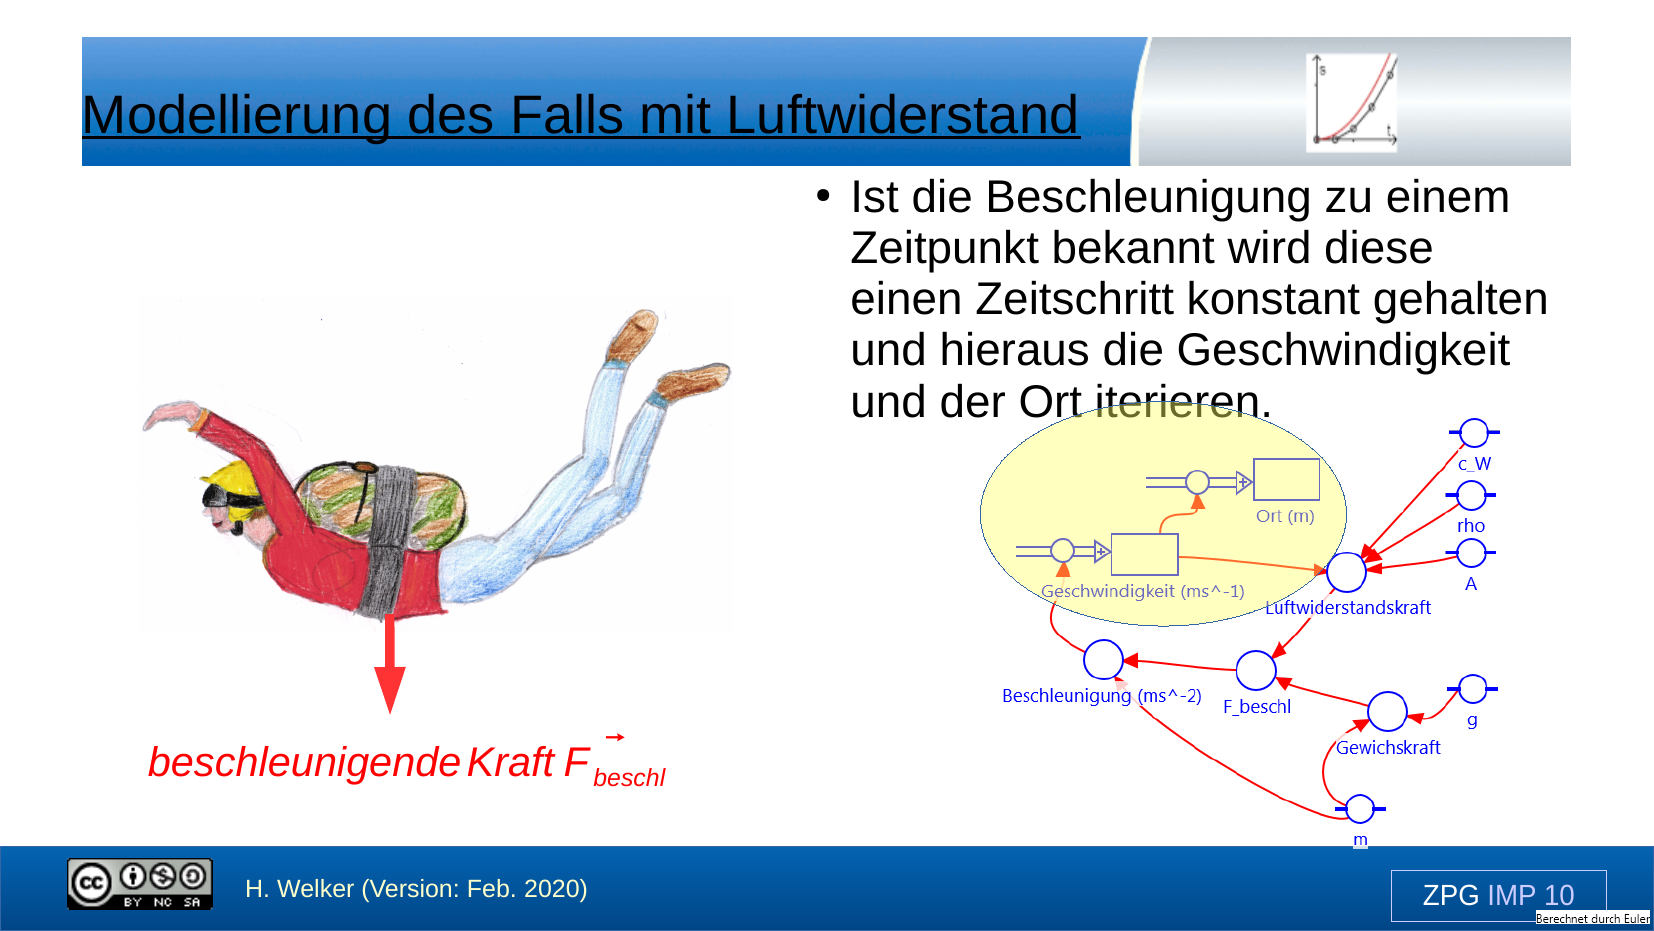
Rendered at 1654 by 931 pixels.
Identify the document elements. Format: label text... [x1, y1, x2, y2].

text_box [980, 401, 1347, 627]
picture [138, 295, 733, 633]
picture [67, 858, 213, 910]
chart [141, 731, 674, 792]
text_box Ist die Beschleunigung zu einem Zeitpunkt bekannt wird diese einen Zeitschritt konstant gehalten und hieraus die Geschwindigkeit und der Ort iterieren. [815, 193, 1560, 427]
title Modellierung des Falls mit Luftwiderstand [81, 37, 1571, 193]
picture [944, 389, 1654, 924]
